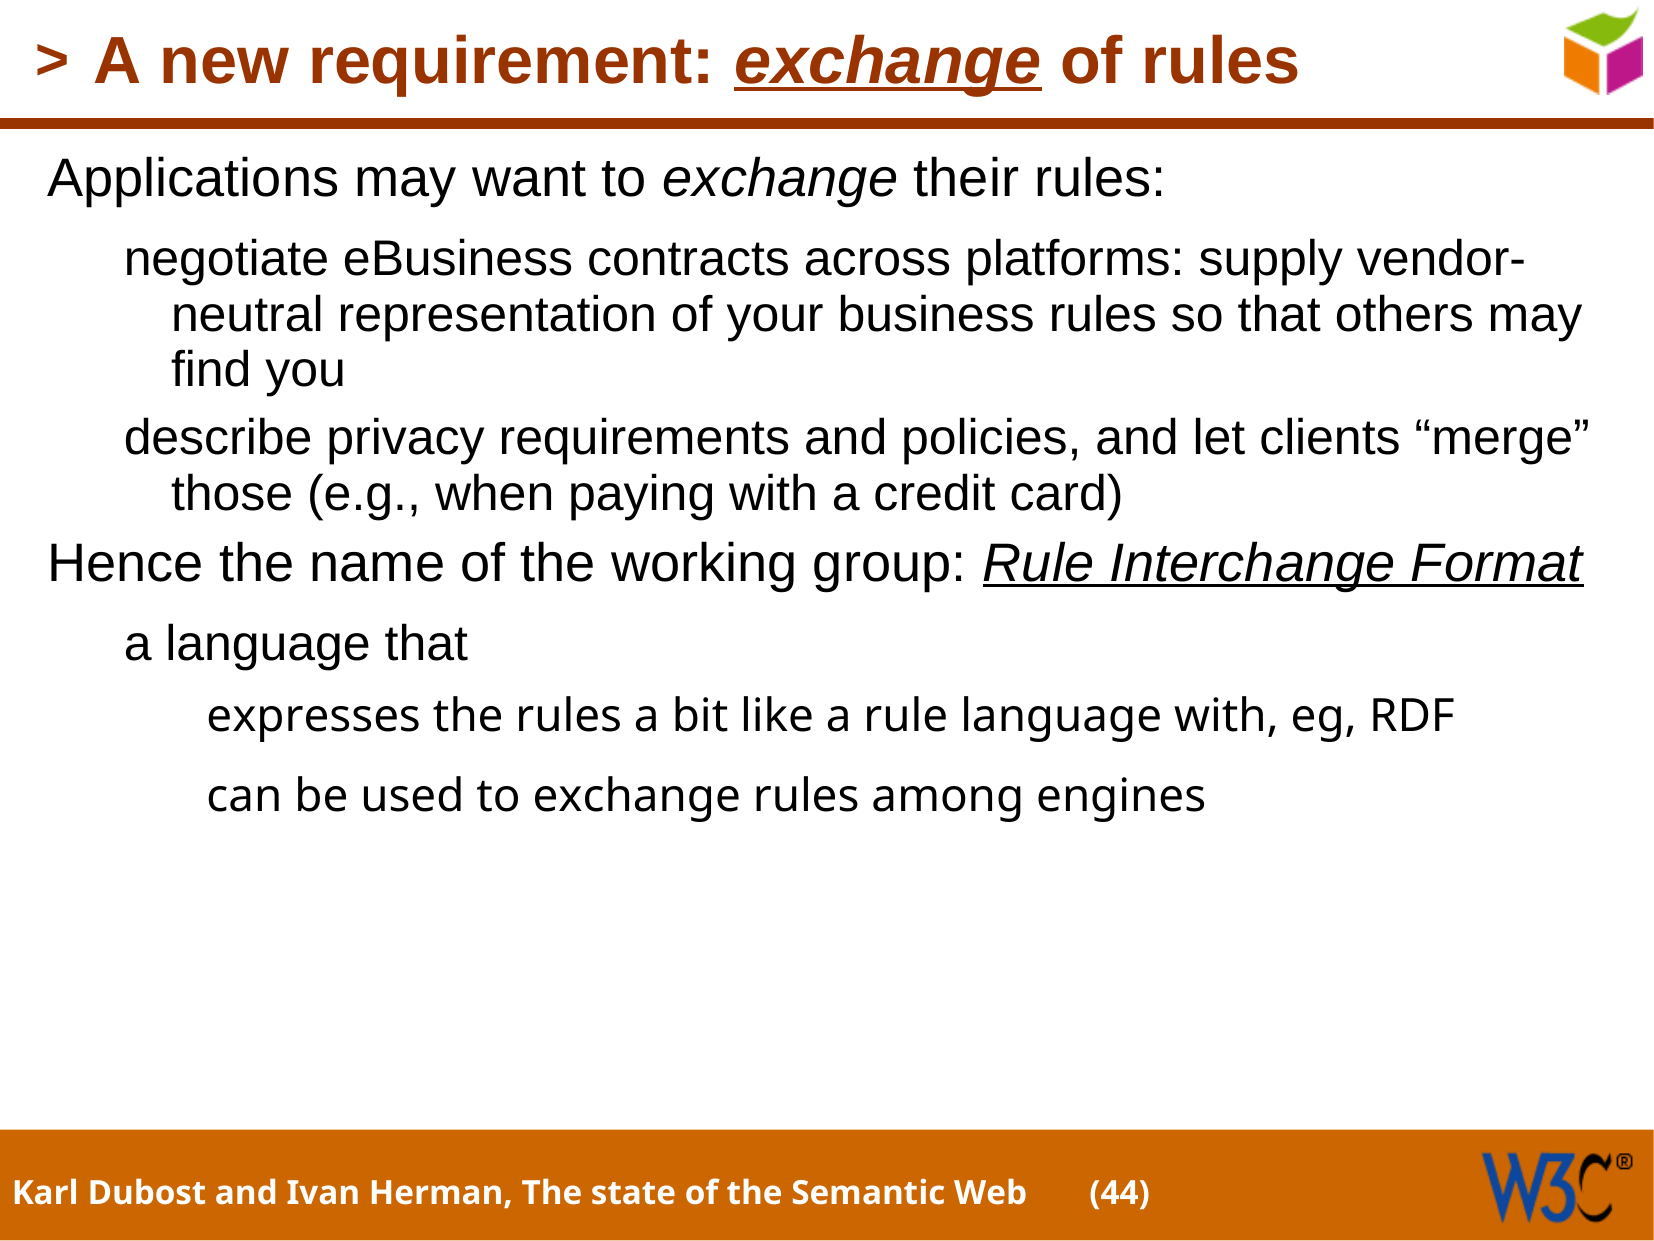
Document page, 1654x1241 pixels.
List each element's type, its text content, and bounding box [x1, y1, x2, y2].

title A new requirement: exchange of rules [93, 7, 1493, 111]
picture [1564, 5, 1643, 95]
list Applications may want to exchange their rules: negotiate eBusiness contracts across platforms: supply vendor-neutral representation of your business rules so that others may find you describe privacy requirements and policies, and let clients “merge” those (e.g., when paying with a credit card) Hence the name of the working group: Rule Interchange Format a language that expresses the rules a bit like a rule language with, eg, RDF can be used to exchange rules among engines [29, 147, 1624, 1119]
picture [1477, 1149, 1639, 1228]
